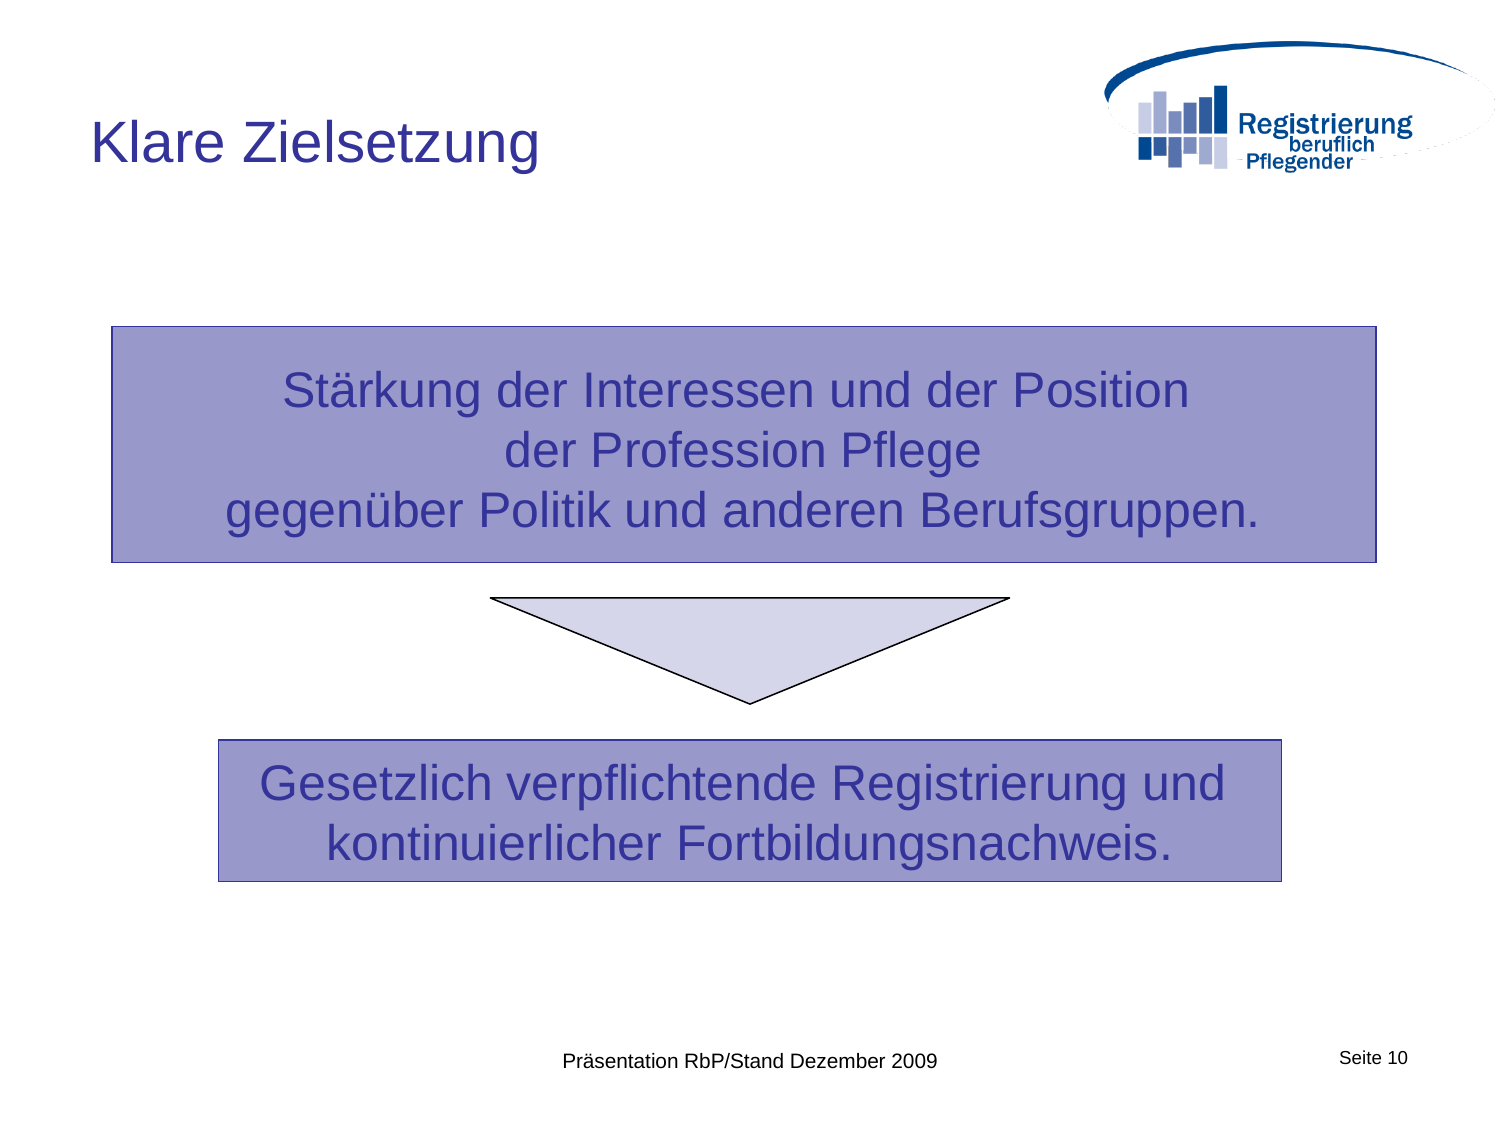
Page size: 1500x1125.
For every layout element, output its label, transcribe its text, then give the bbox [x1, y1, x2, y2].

picture [1104, 41, 1495, 173]
text_box Stärkung der Interessen und der Position der Profession Pflege gegenüber Politik und anderen Berufsgruppen. [210, 349, 1277, 546]
text_box [490, 597, 1010, 705]
title Klare Zielsetzung [75, 45, 1105, 233]
text_box Gesetzlich verpflichtende Registrierung und kontinuierlicher Fortbildungsnachweis. [218, 739, 1282, 882]
text_box [112, 326, 1377, 563]
